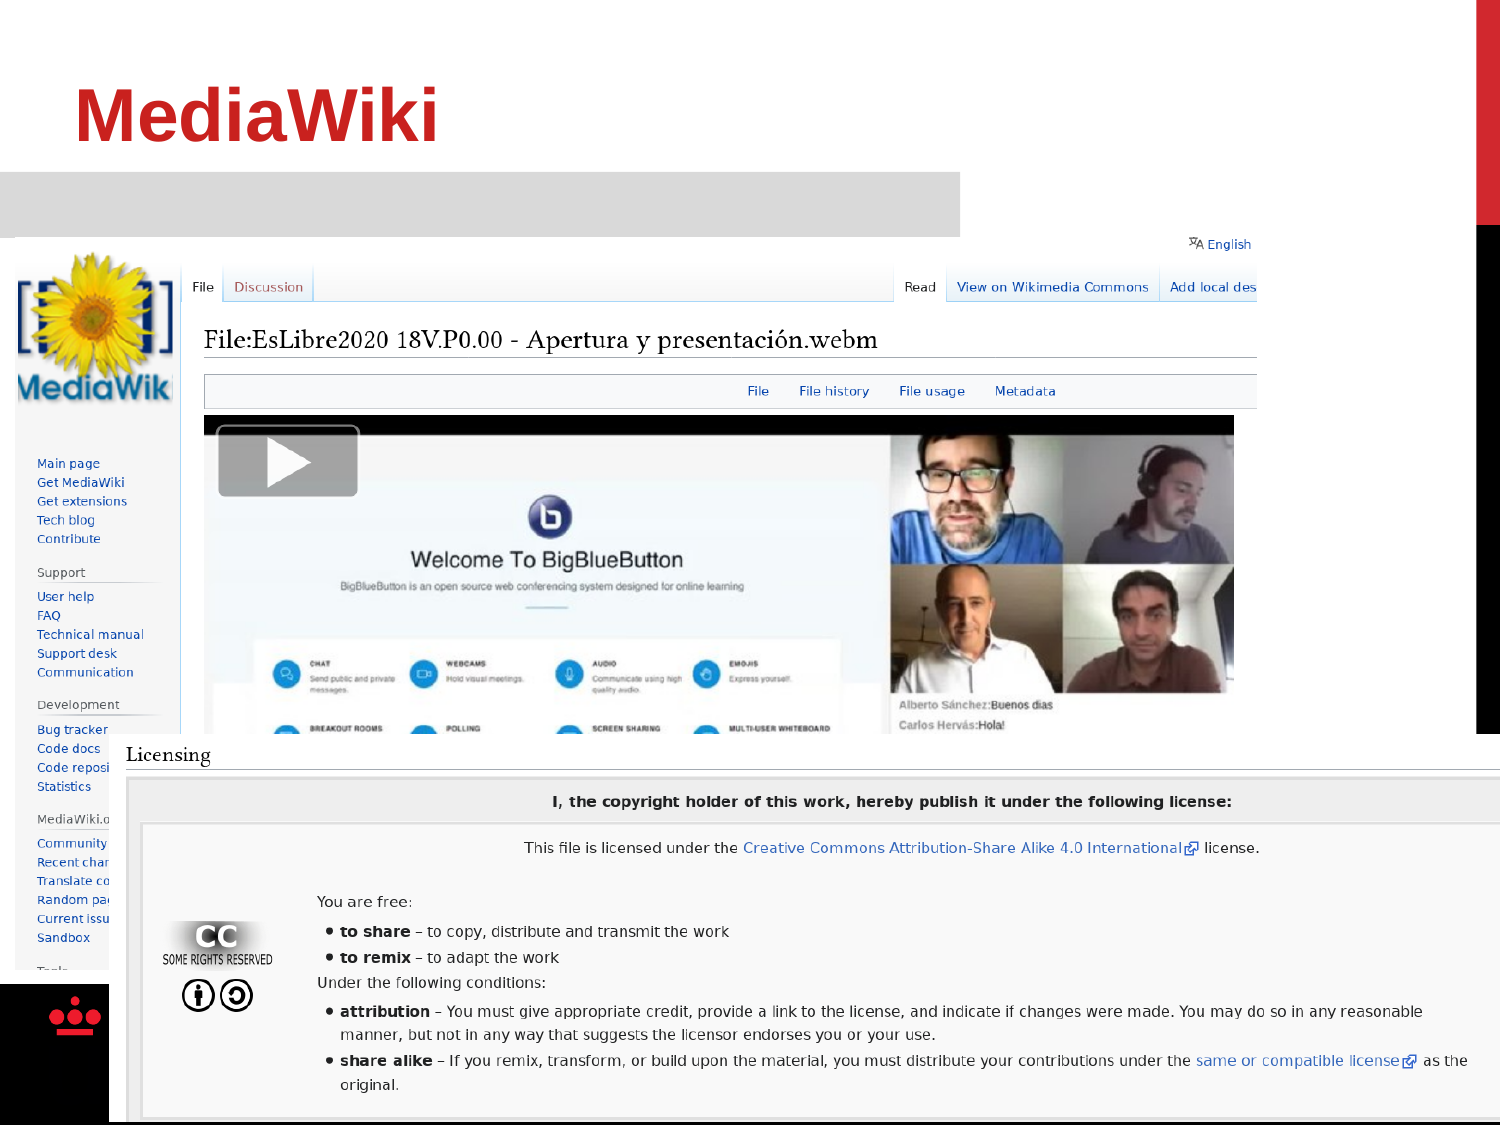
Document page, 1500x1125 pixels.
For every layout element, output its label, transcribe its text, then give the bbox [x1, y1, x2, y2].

picture [15, 237, 1500, 1122]
text_box [0, 984, 748, 1125]
title [75, 24, 1026, 237]
text_box MediaWiki [60, 66, 991, 237]
text_box [0, 171, 961, 238]
